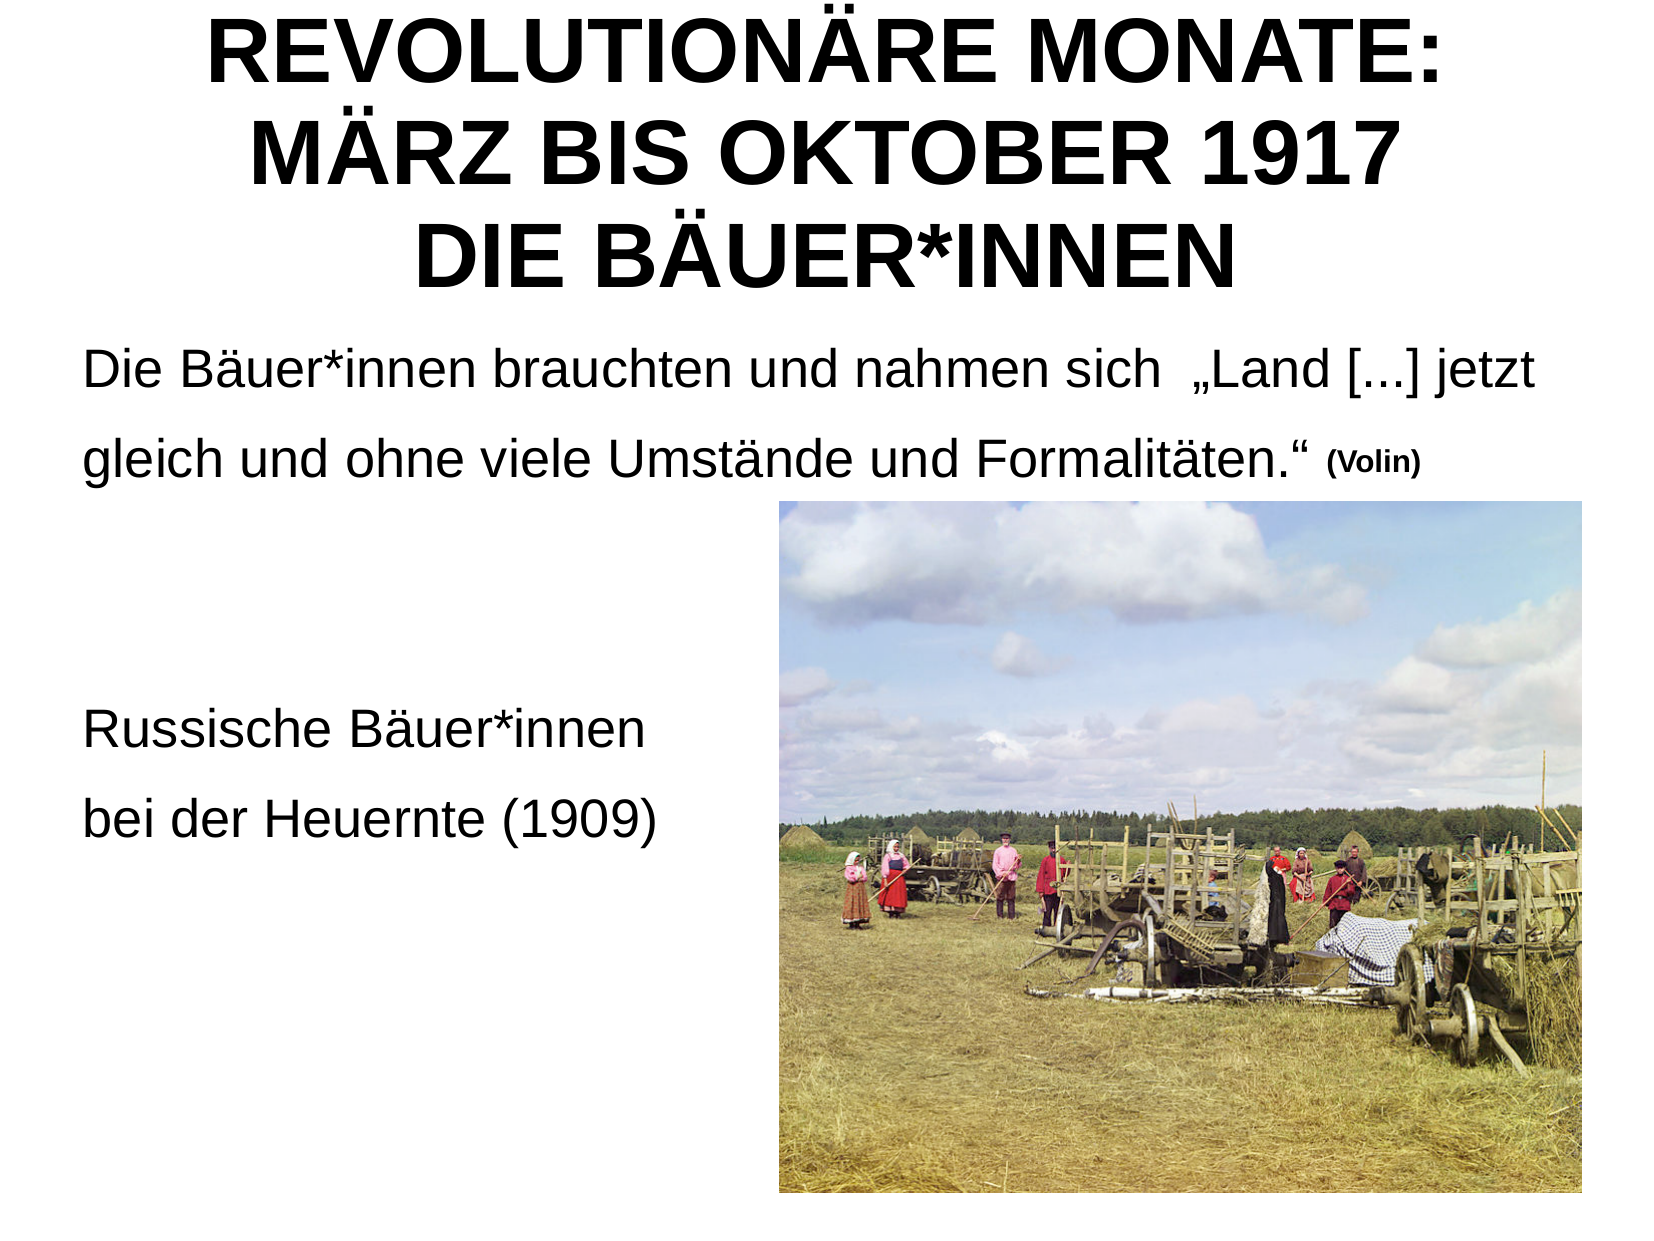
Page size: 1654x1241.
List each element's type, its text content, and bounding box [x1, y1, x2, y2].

title REVOLUTIONÄRE MONATE: MÄRZ BIS OKTOBER 1917 DIE BÄUER*INNEN [82, 0, 1571, 248]
picture [779, 501, 1582, 1193]
list Die Bäuer*innen brauchten und nahmen sich „Land [...] jetzt gleich und ohne viele Umstände und Formalitäten.“ (Volin) Russische Bäuer*innen bei der Heuernte (1909) [82, 248, 1571, 1229]
